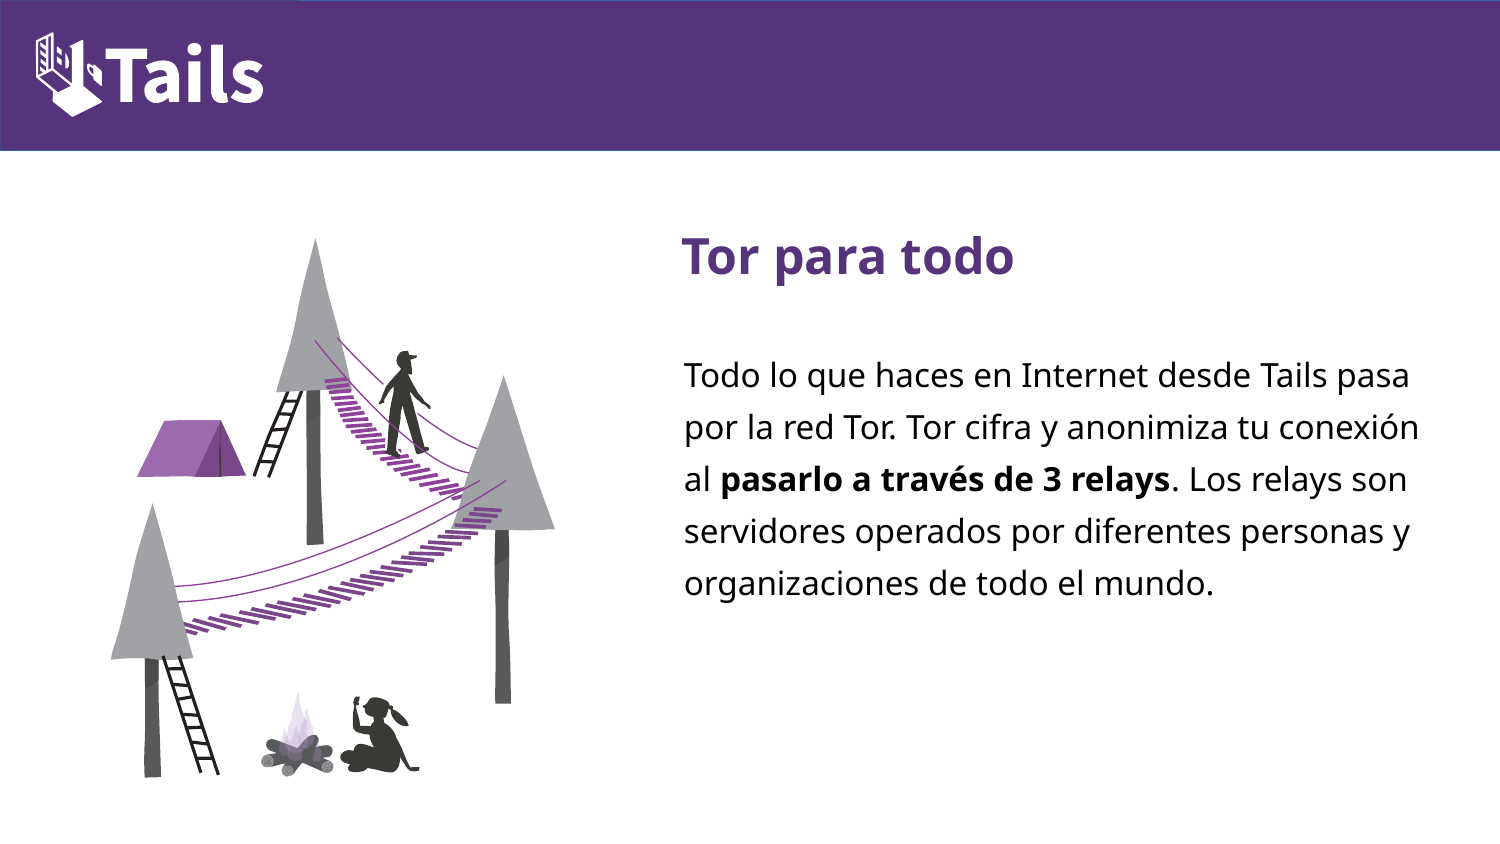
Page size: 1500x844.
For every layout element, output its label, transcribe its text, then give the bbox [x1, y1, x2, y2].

picture [92, 232, 574, 782]
text_box Todo lo que haces en Internet desde Tails pasa por la red Tor. Tor cifra y anonimiza tu conexión al pasarlo a través de 3 relays. Los relays son servidores operados por diferentes personas y organizaciones de todo el mundo. [669, 337, 1457, 593]
title Tor para todo [680, 197, 1426, 314]
